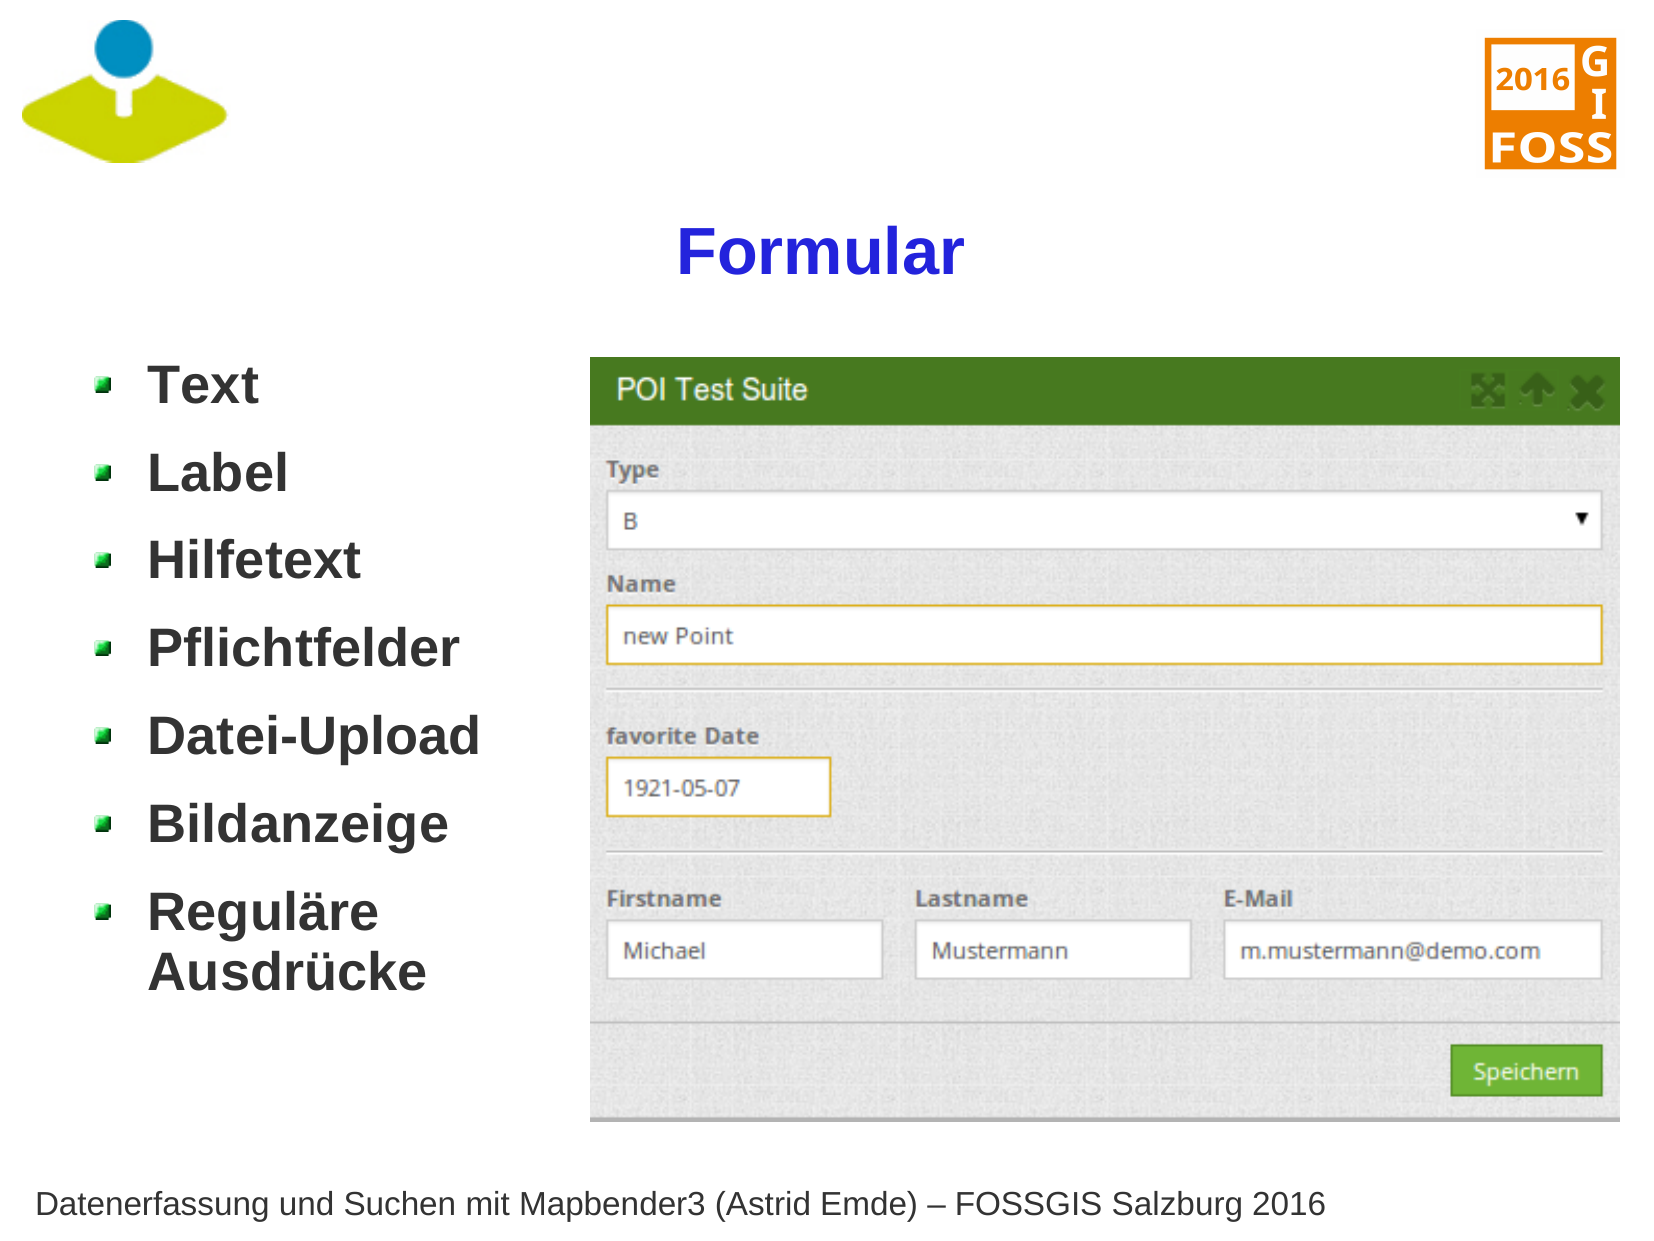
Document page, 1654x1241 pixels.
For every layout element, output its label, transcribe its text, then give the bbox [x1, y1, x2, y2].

picture [22, 20, 231, 163]
picture [1476, 29, 1625, 178]
title Formular [76, 177, 1565, 325]
picture [590, 357, 1620, 1123]
list Text Label Hilfetext Pflichtfelder Datei-Upload Bildanzeige Reguläre Ausdrücke [76, 354, 1565, 1173]
